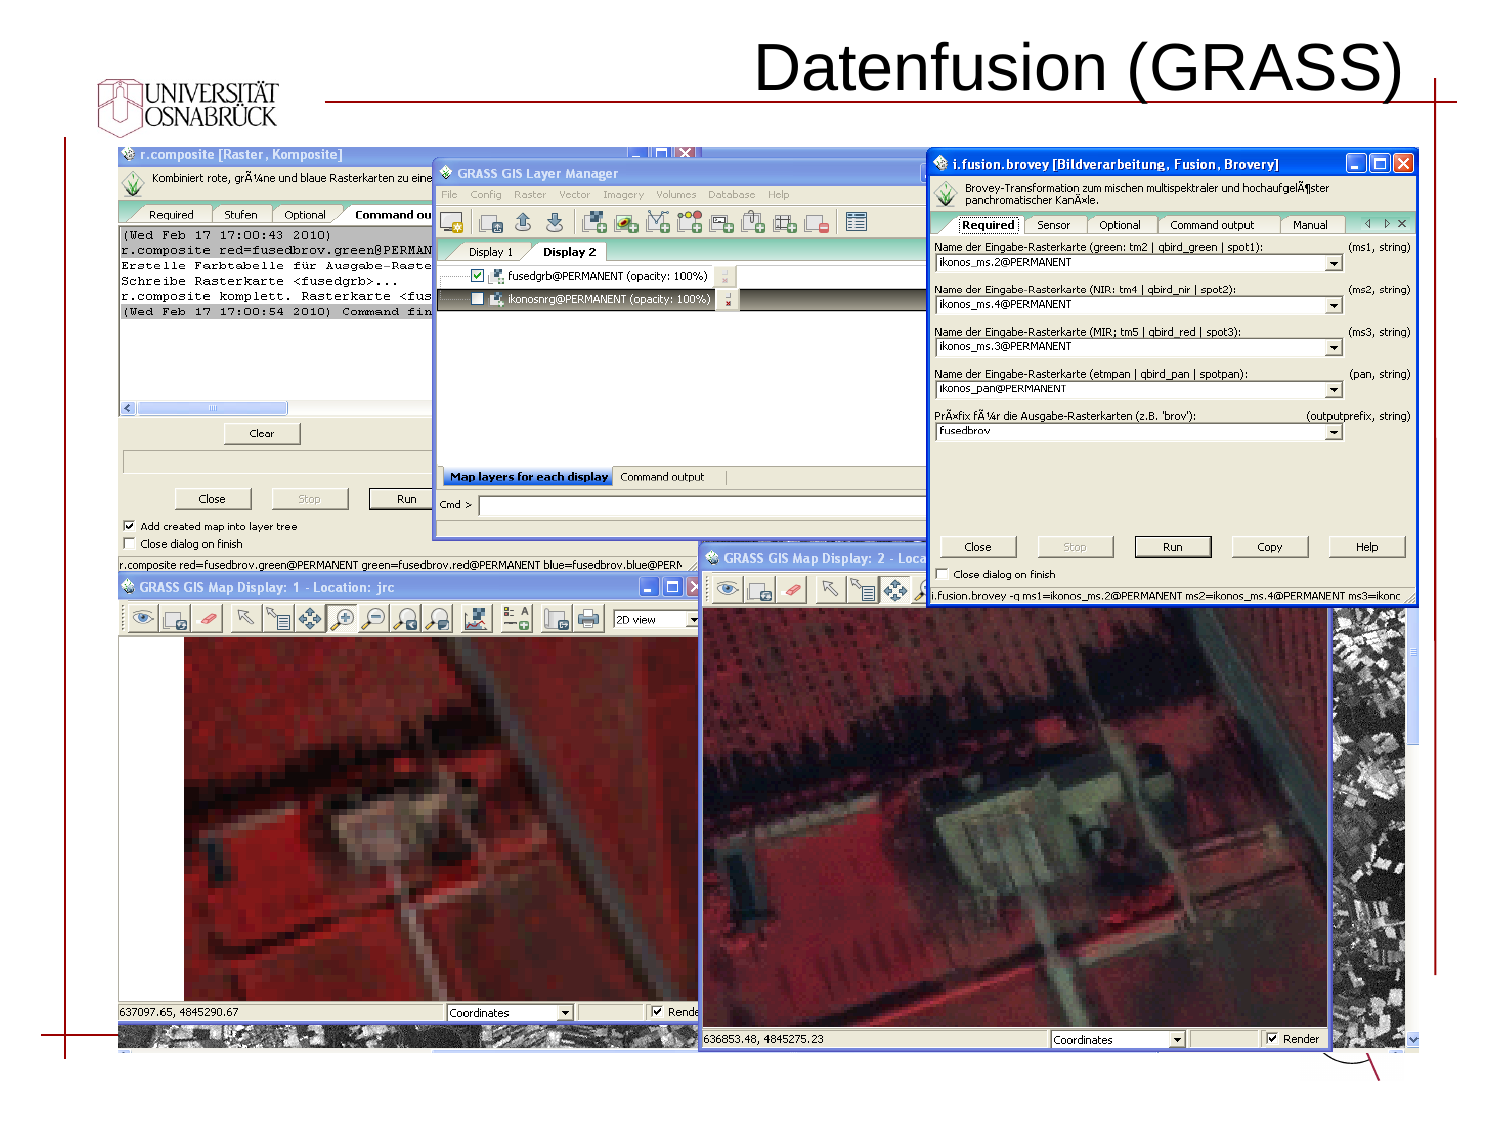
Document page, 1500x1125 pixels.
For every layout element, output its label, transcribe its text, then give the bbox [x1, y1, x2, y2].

picture [97, 79, 279, 138]
title Datenfusion (GRASS) [413, 4, 1421, 130]
picture [118, 147, 1419, 1081]
